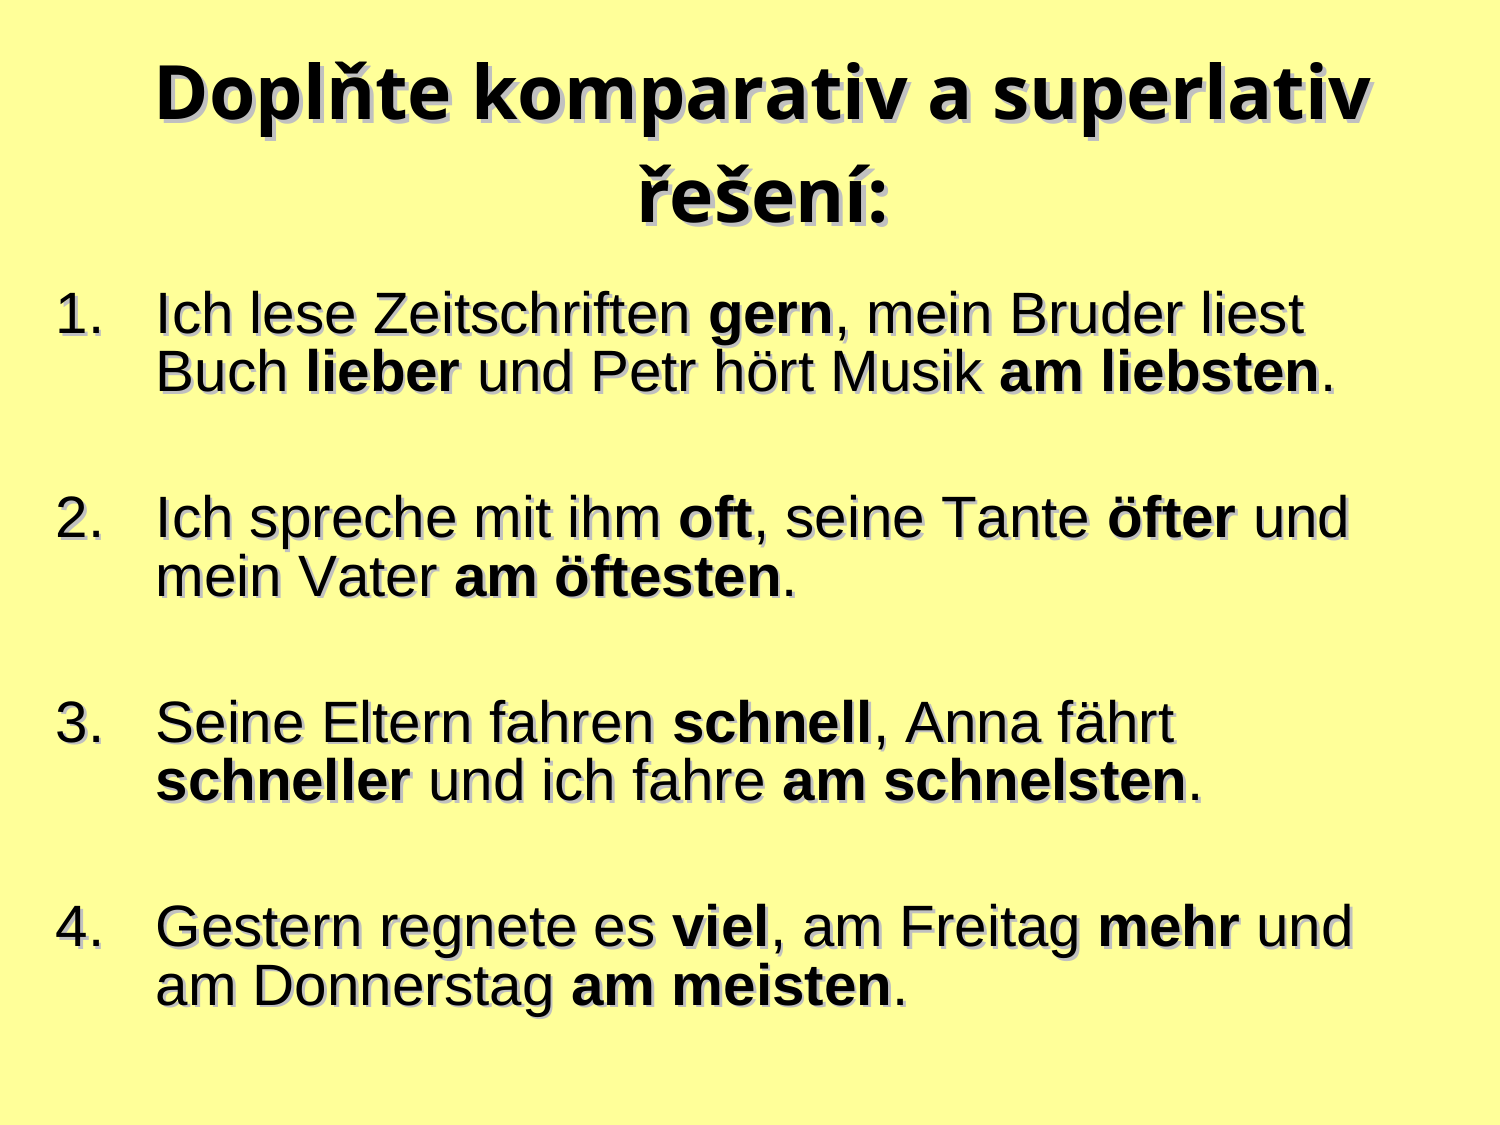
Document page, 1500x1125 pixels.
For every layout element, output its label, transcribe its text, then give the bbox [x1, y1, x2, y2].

list Ich lese Zeitschriften gern, mein Bruder liest Buch lieber und Petr hört Musik am liebsten. Ich spreche mit ihm oft, seine Tante öfter und mein Vater am öftesten. Seine Eltern fahren schnell, Anna fährt schneller und ich fahre am schnelsten. Gestern regnete es viel, am Freitag mehr und am Donnerstag am meisten. [41, 278, 1452, 1074]
title Doplňte komparativ a superlativ řešení: [75, 40, 1451, 244]
